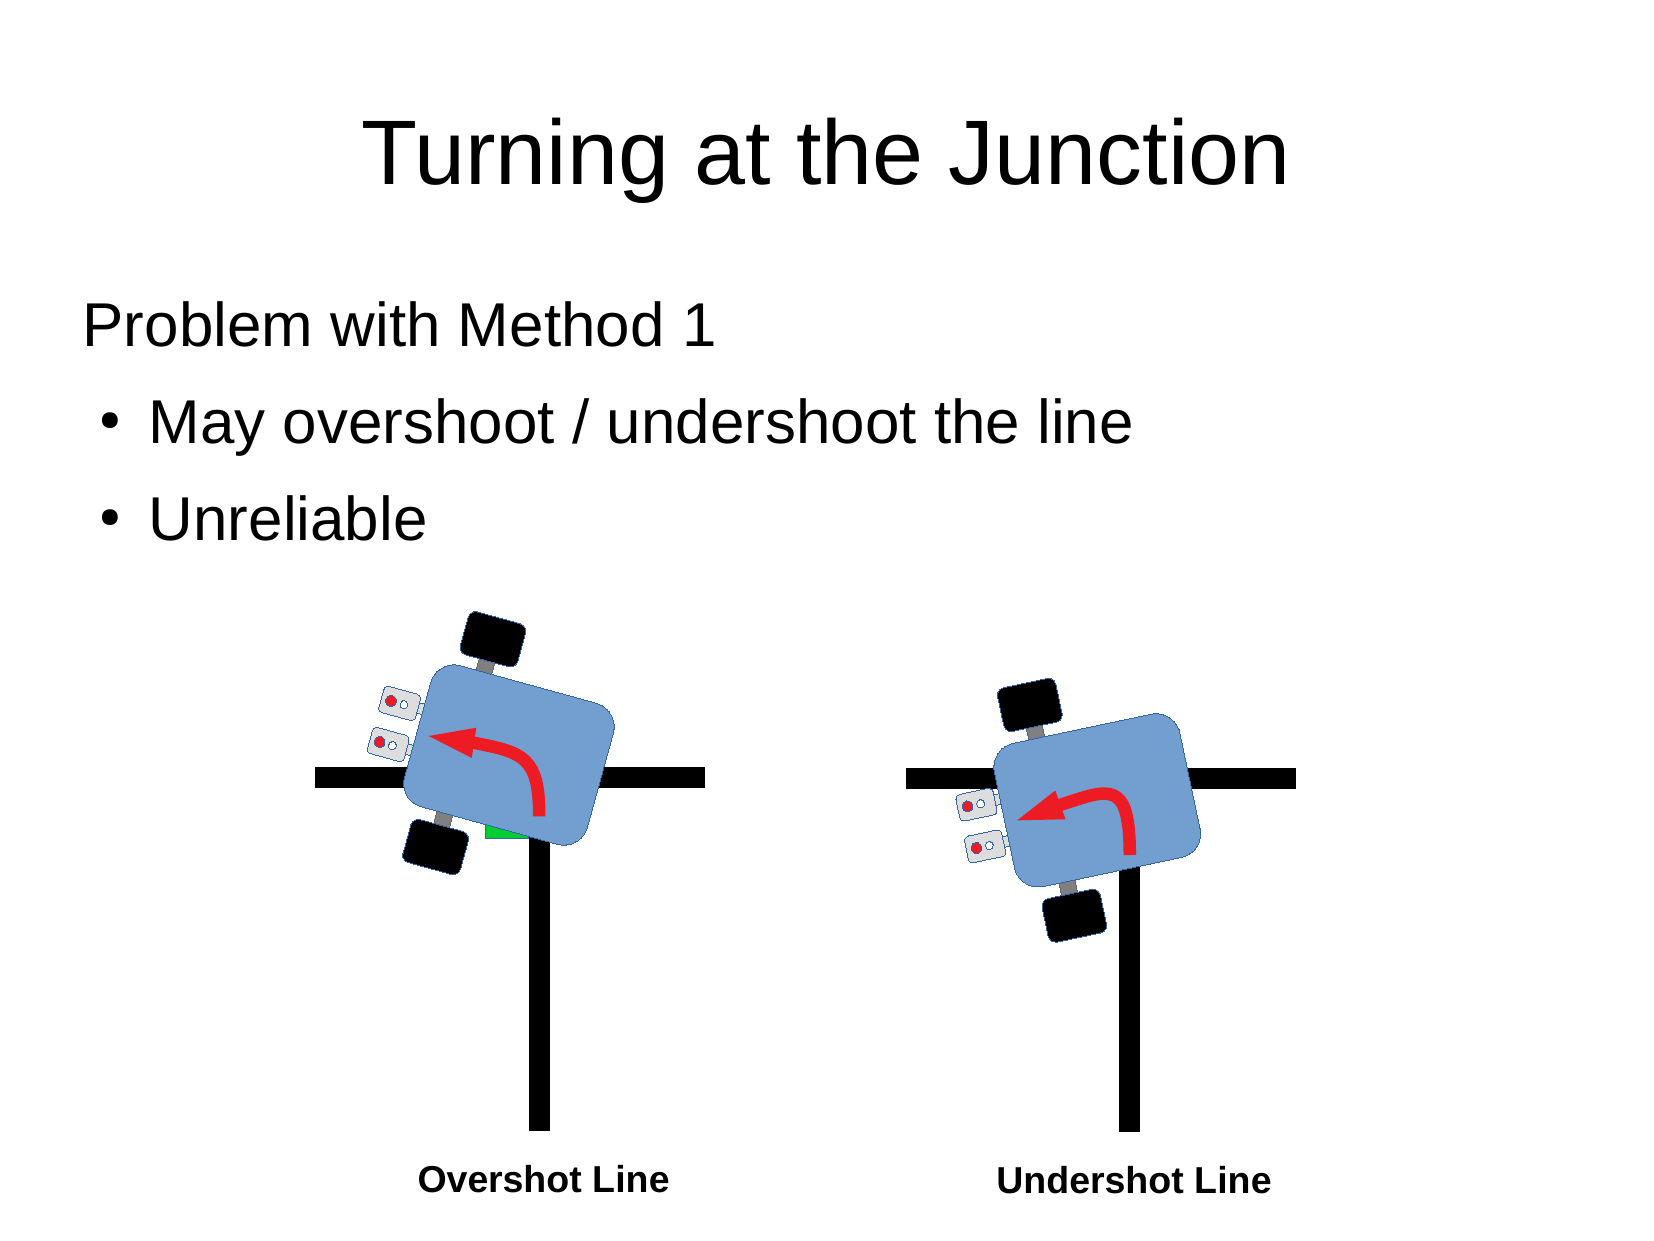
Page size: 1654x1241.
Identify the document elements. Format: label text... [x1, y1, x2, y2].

title Turning at the Junction [82, 49, 1571, 257]
text_box Undershot Line [980, 1152, 1288, 1241]
text_box [367, 611, 615, 875]
list Problem with Method 1 May overshoot / undershoot the line Unreliable [82, 290, 1571, 556]
text_box Overshot Line [390, 1151, 697, 1241]
text_box [955, 678, 1201, 943]
